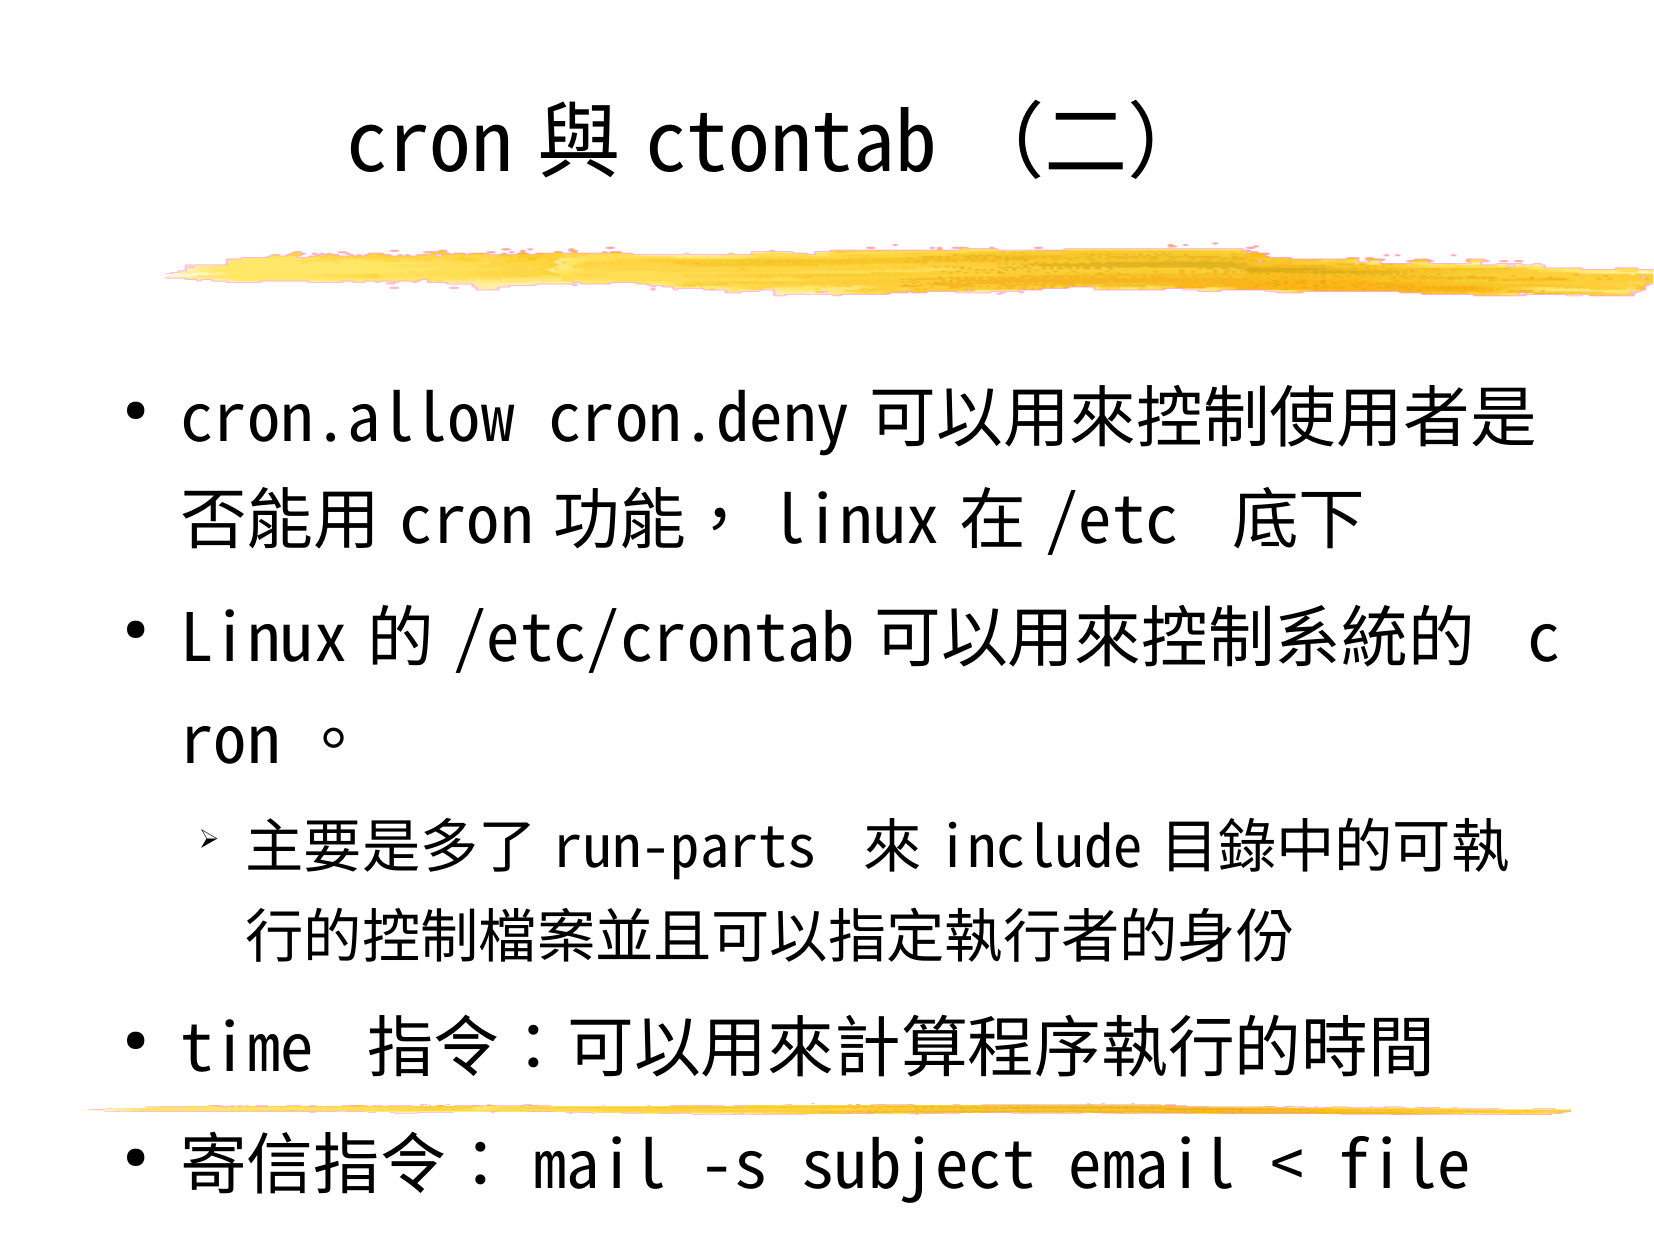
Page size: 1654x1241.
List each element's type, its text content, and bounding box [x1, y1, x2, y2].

list cron.allow cron.deny可以用來控制使用者是否能用cron功能，linux在/etc 底下 Linux的/etc/crontab可以用來控制系統的 cron。 主要是多了run-parts 來include目錄中的可執行的控制檔案並且可以指定執行者的身份 time 指令：可以用來計算程序執行的時間 寄信指令：mail -s subject email < file [124, 358, 1565, 1103]
picture [82, 1102, 1571, 1117]
picture [165, 237, 1654, 308]
title cron與ctontab（二） [76, 28, 1482, 236]
